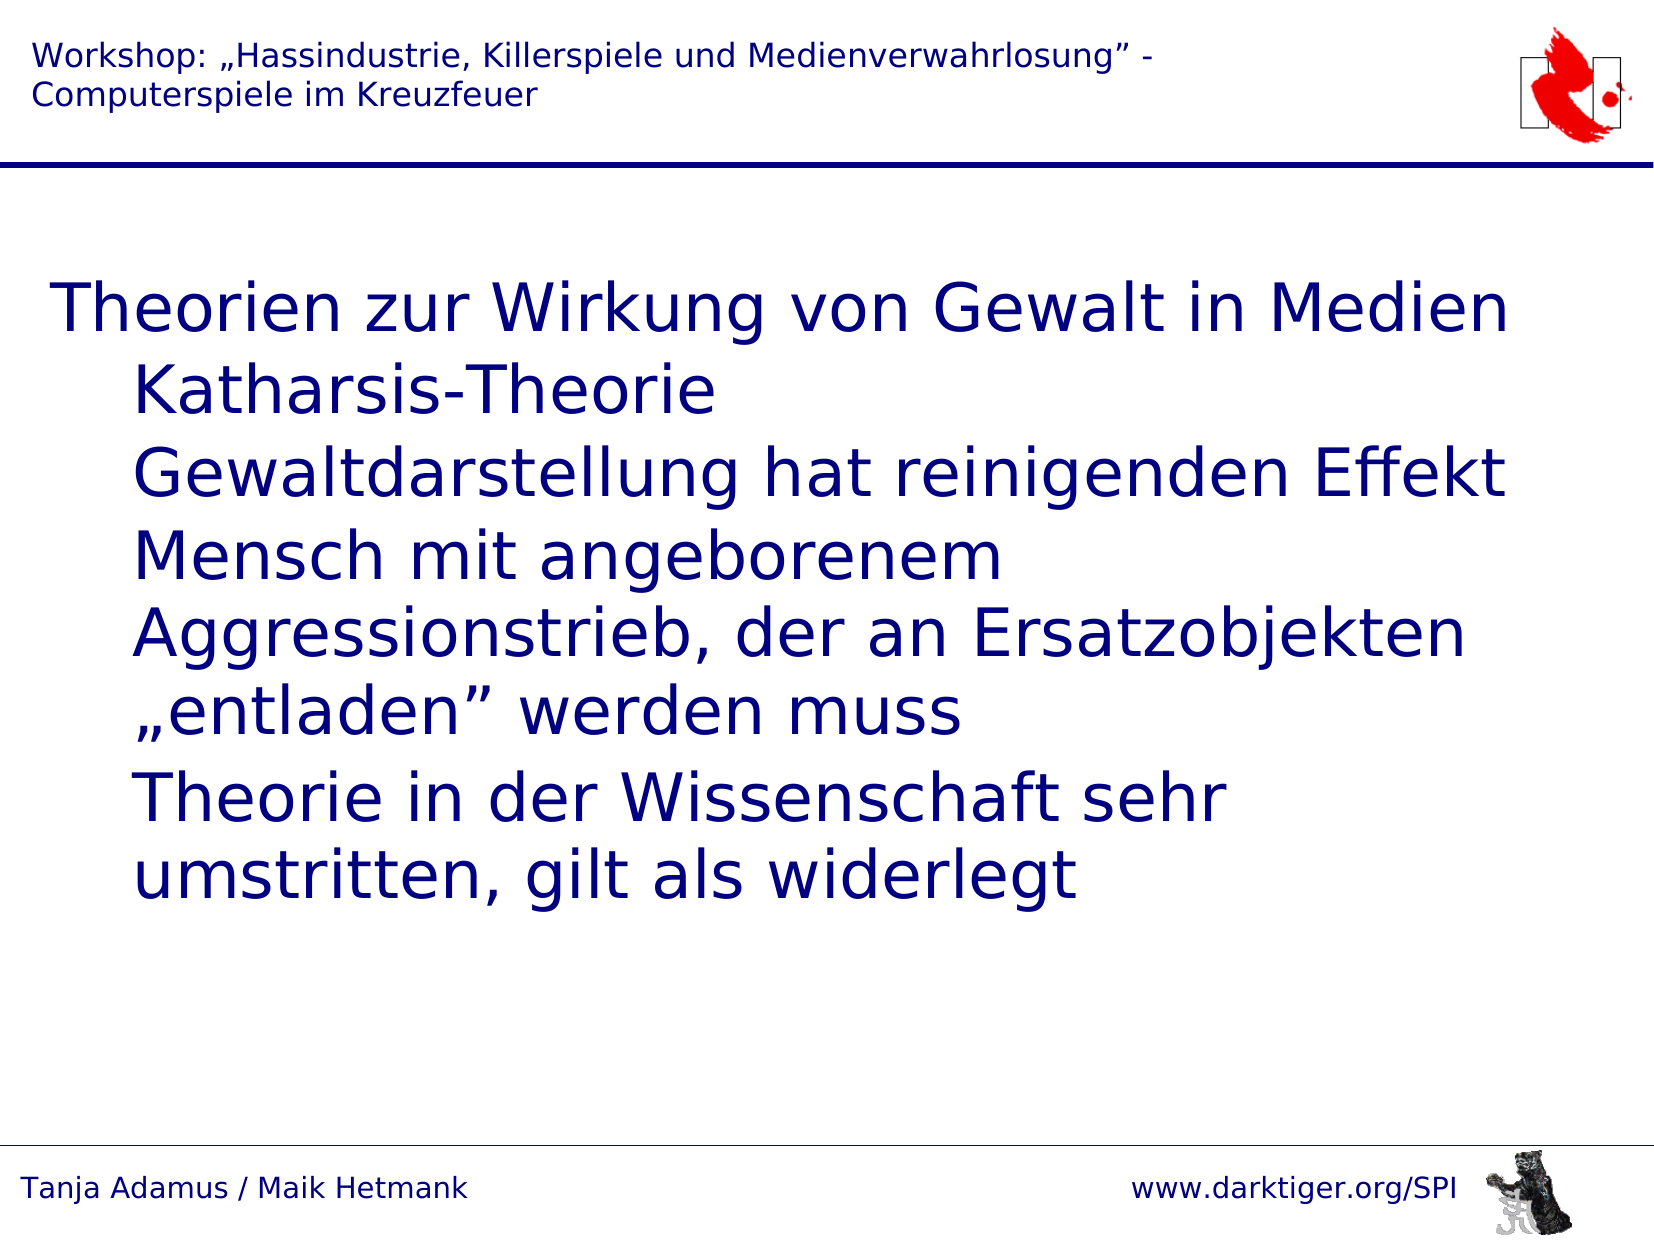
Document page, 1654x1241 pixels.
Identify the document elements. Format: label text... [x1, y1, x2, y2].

picture [1503, 16, 1632, 148]
picture [1486, 1150, 1572, 1235]
text_box Theorien zur Wirkung von Gewalt in Medien [35, 261, 1565, 355]
text_box Katharsis-Theorie [118, 344, 1595, 427]
text_box Gewaltdarstellung hat reinigenden Effekt [118, 427, 1595, 509]
text_box Mensch mit angeborenem Aggressionstrieb, der an Ersatzobjekten „entladen” werden muss [118, 509, 1595, 751]
text_box Workshop: „Hassindustrie, Killerspiele und Medienverwahrlosung” - Computerspiele im Kreuzfeuer [16, 29, 1418, 178]
text_box Theorie in der Wissenschaft sehr umstritten, gilt als widerlegt [118, 751, 1595, 923]
